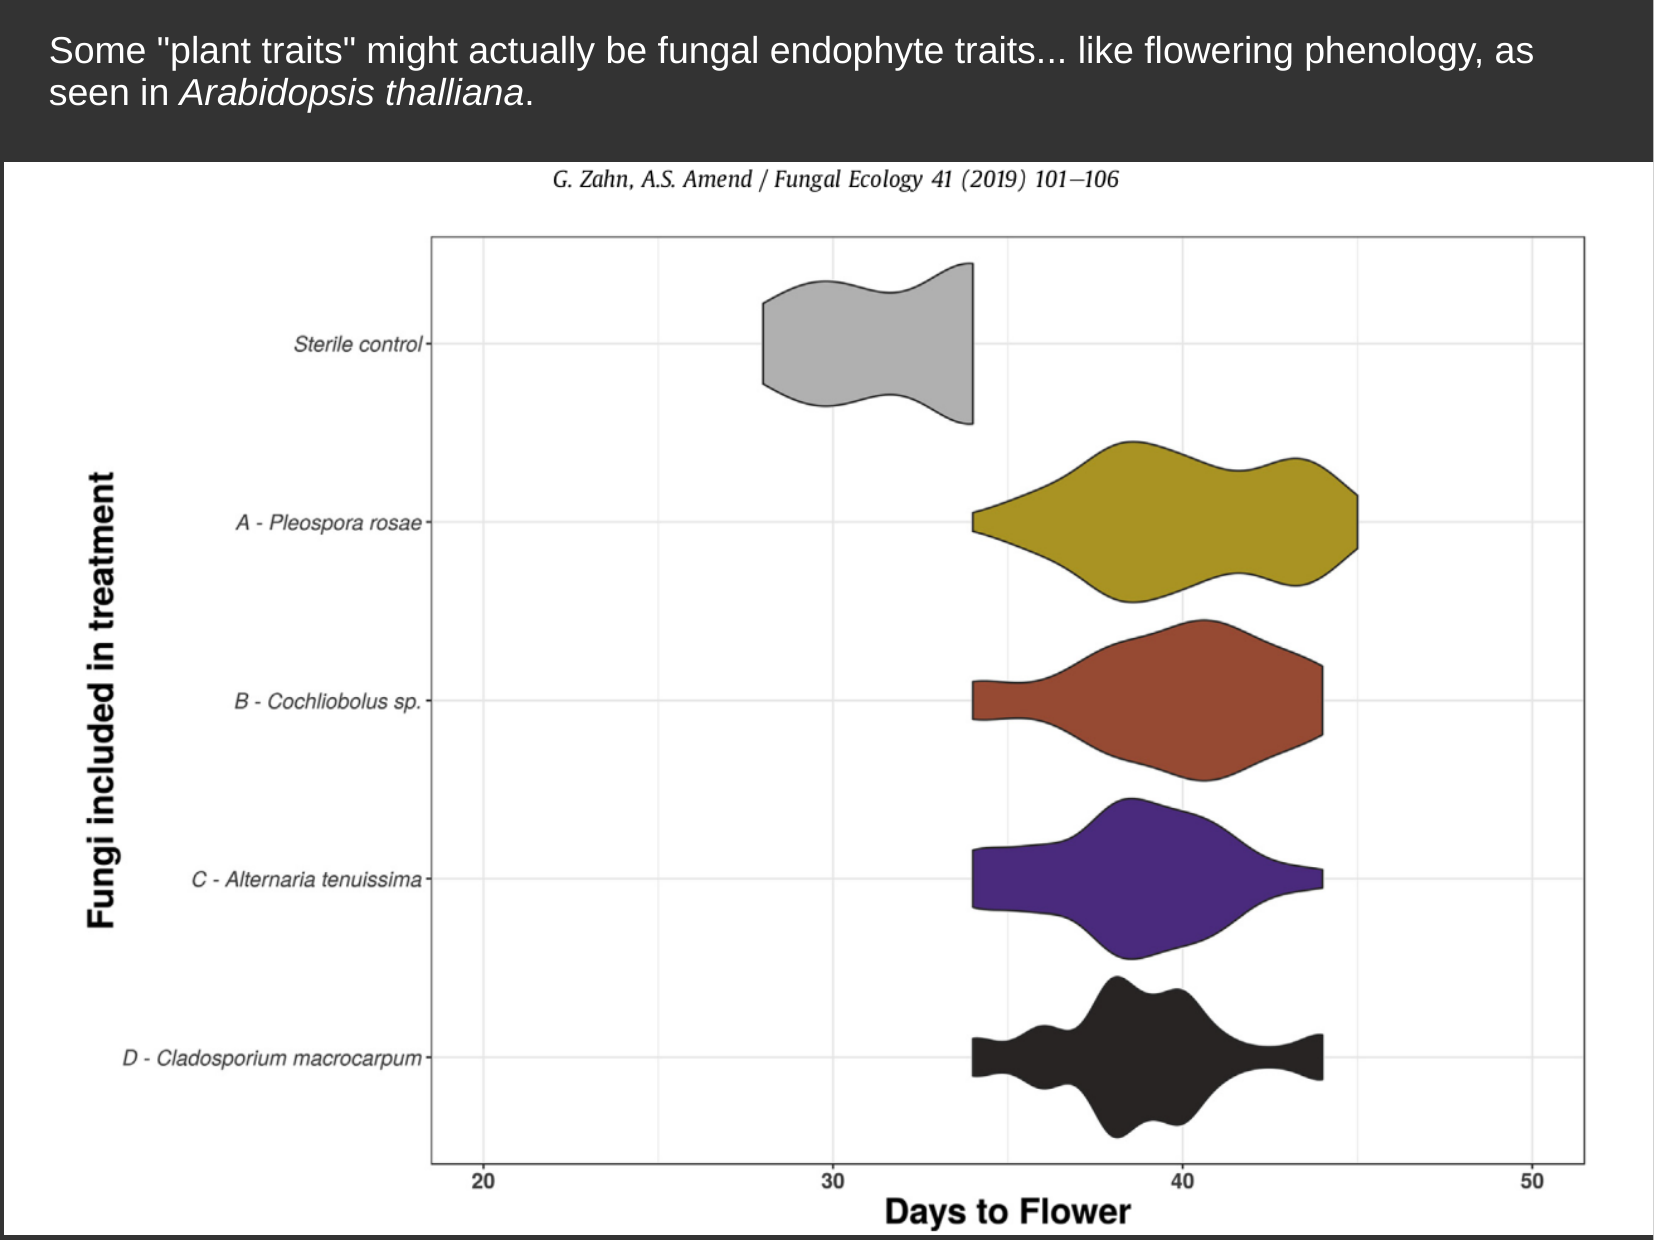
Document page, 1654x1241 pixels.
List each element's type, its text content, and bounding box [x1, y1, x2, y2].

picture [4, 162, 1654, 1235]
text_box Some "plant traits" might actually be fungal endophyte traits... like flowering phenology, as seen in Arabidopsis thalliana. [33, 22, 1612, 121]
